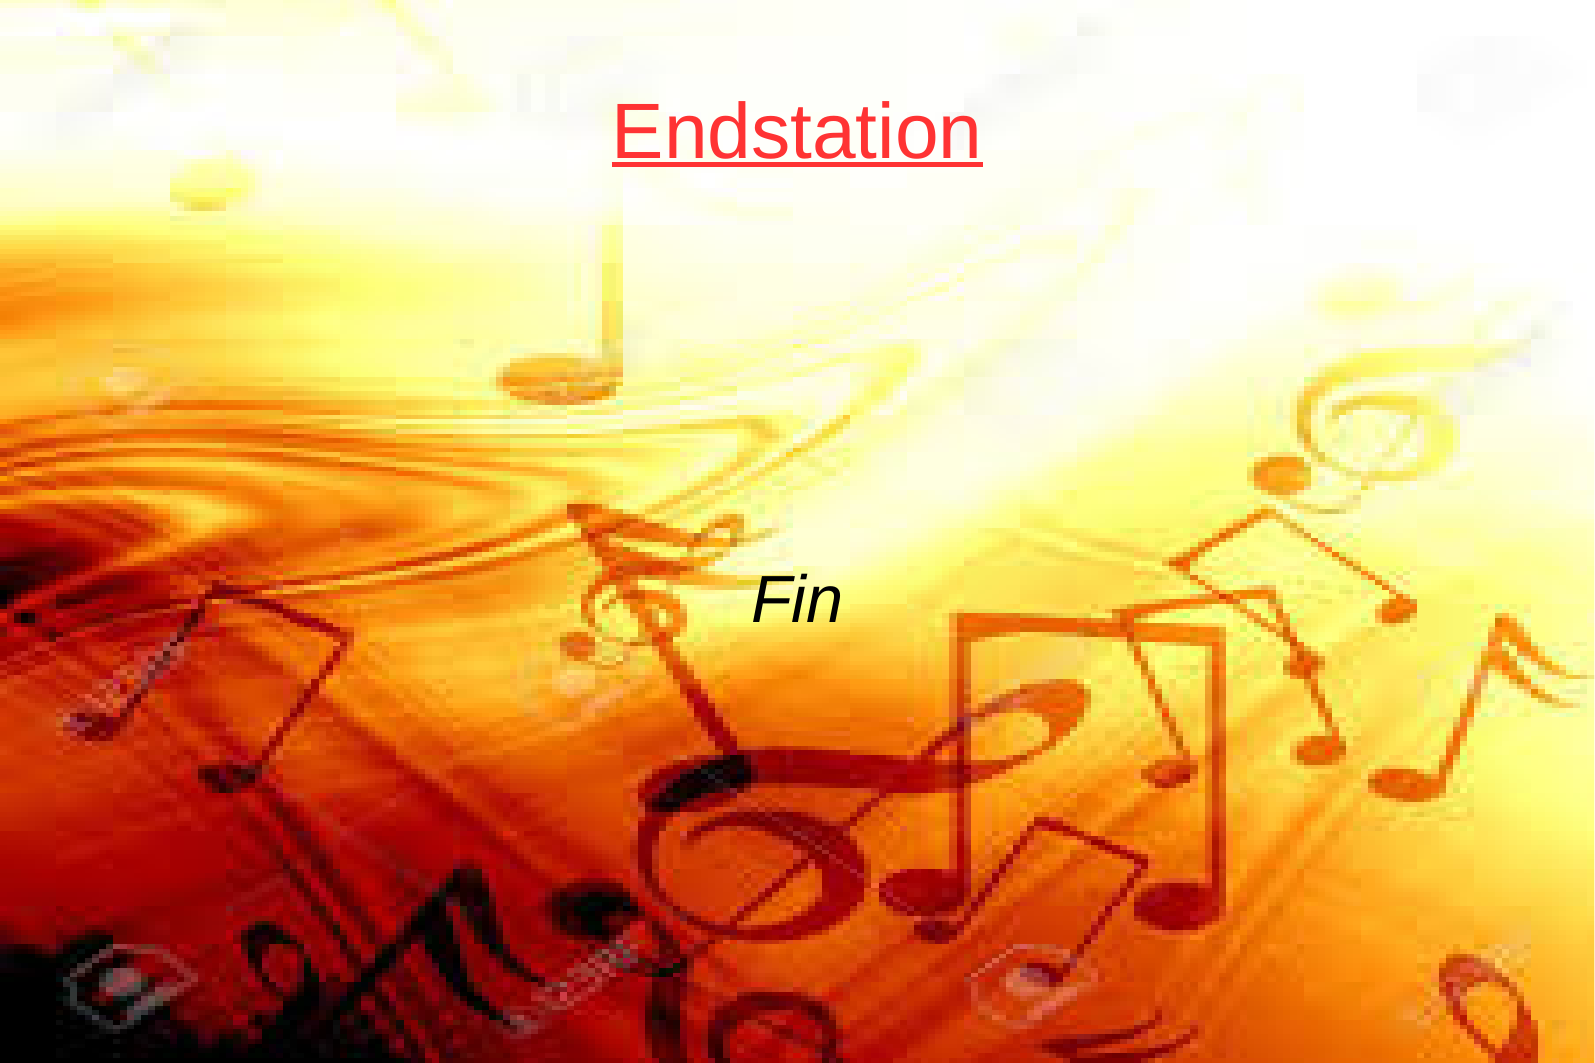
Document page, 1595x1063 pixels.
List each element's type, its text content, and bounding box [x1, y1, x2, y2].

subtitle Fin [79, 248, 1515, 951]
title Endstation [79, 42, 1515, 220]
picture [0, 0, 1595, 1063]
